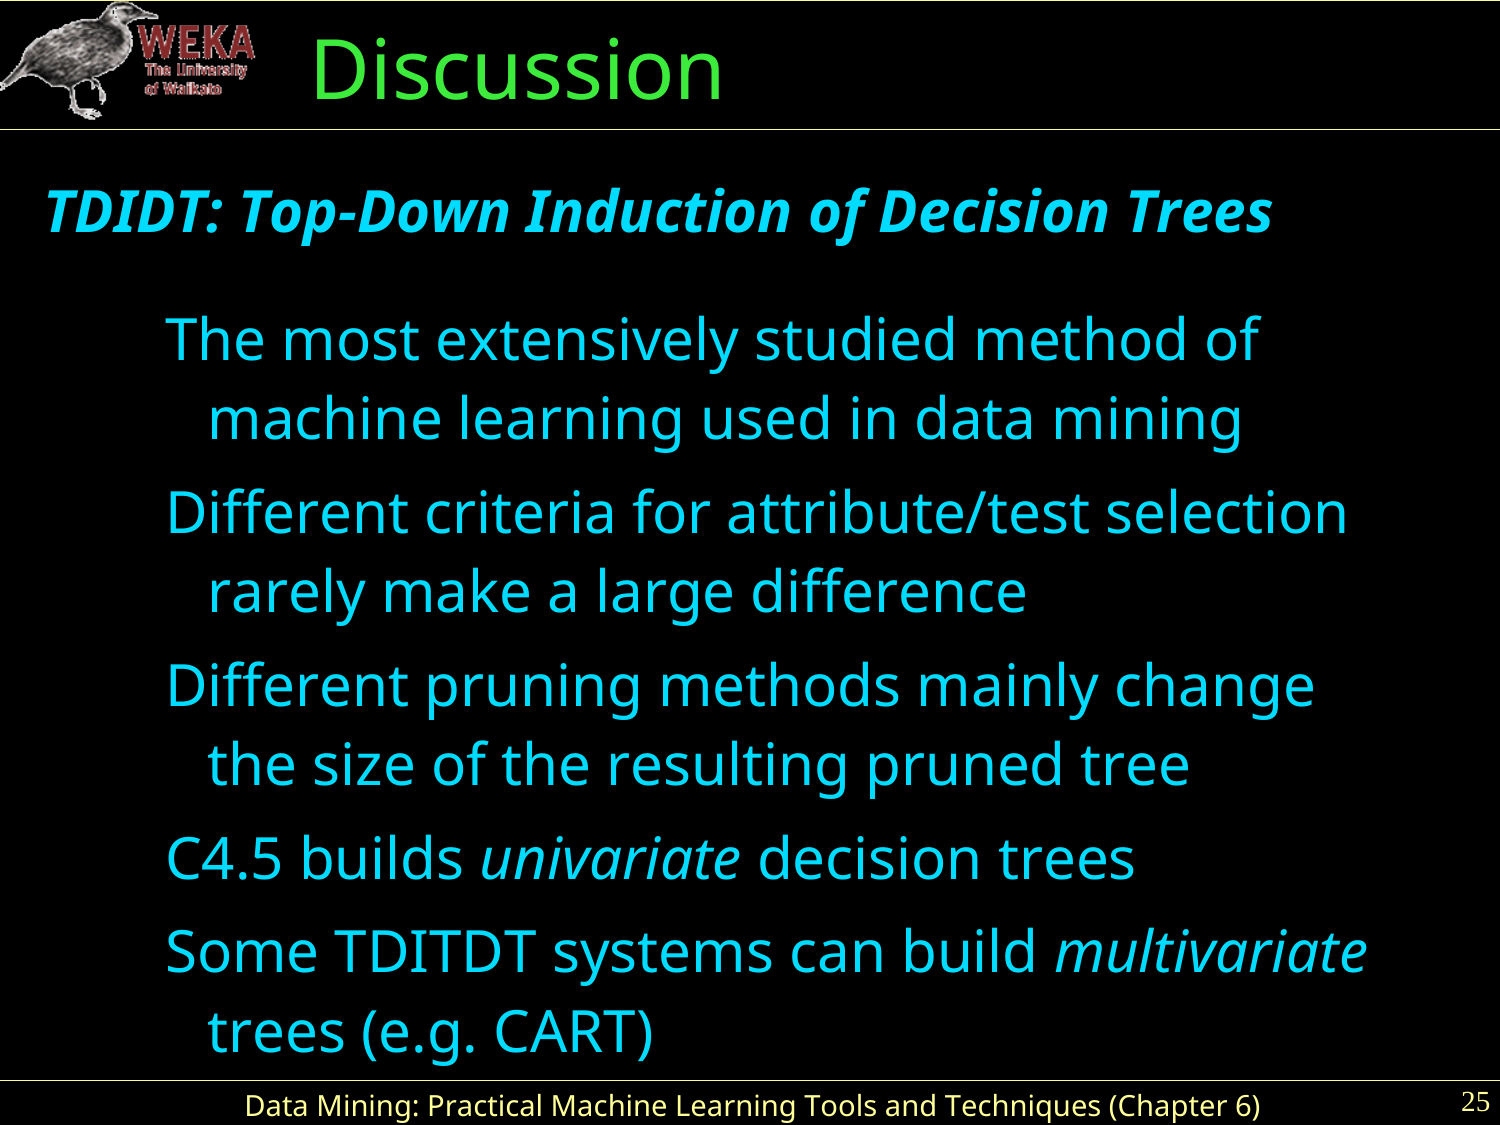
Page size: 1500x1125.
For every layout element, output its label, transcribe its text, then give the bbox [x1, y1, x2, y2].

list The most extensively studied method of machine learning used in data mining Different criteria for attribute/test selection rarely make a large difference Different pruning methods mainly change the size of the resulting pruned tree C4.5 builds univariate decision trees Some TDITDT systems can build multivariate trees (e.g. CART) [150, 838, 1388, 966]
title Discussion [295, 0, 1500, 148]
picture [0, 1, 266, 129]
text_box TDIDT: Top-Down Induction of Decision Trees [29, 162, 1479, 838]
